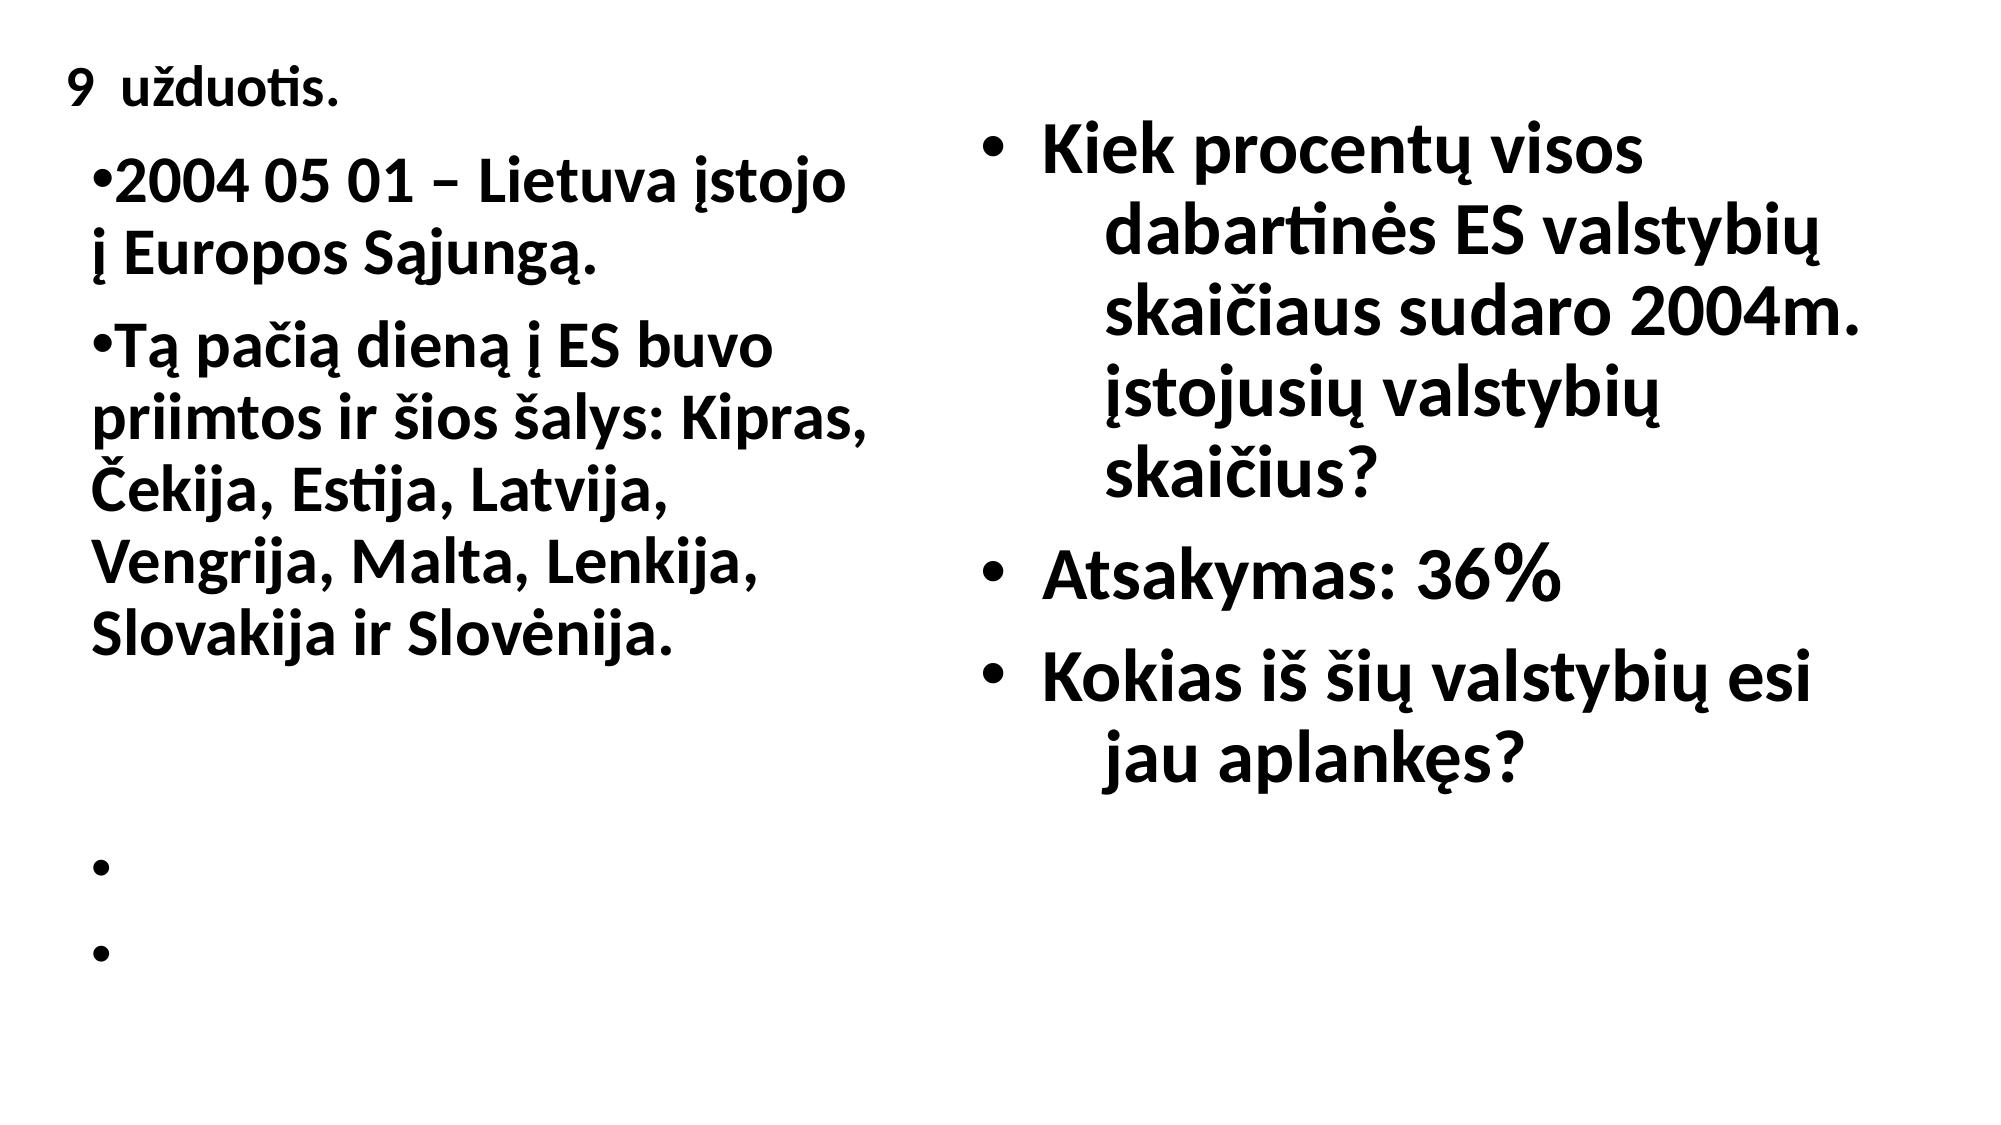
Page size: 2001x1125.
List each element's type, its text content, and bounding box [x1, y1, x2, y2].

list 2004 05 01 – Lietuva įstojo į Europos Sąjungą. Tą pačią dieną į ES buvo priimtos ir šios šalys: Kipras, Čekija, Estija, Latvija, Vengrija, Malta, Lenkija, Slovakija ir Slovėnija. [76, 137, 889, 874]
list Kiek procentų visos dabartinės ES valstybių skaičiaus sudaro 2004m. įstojusių valstybių skaičius? Atsakymas: 36% Kokias iš šių valstybių esi jau aplankęs? [964, 101, 1882, 968]
title 9 užduotis. [50, 41, 1727, 133]
